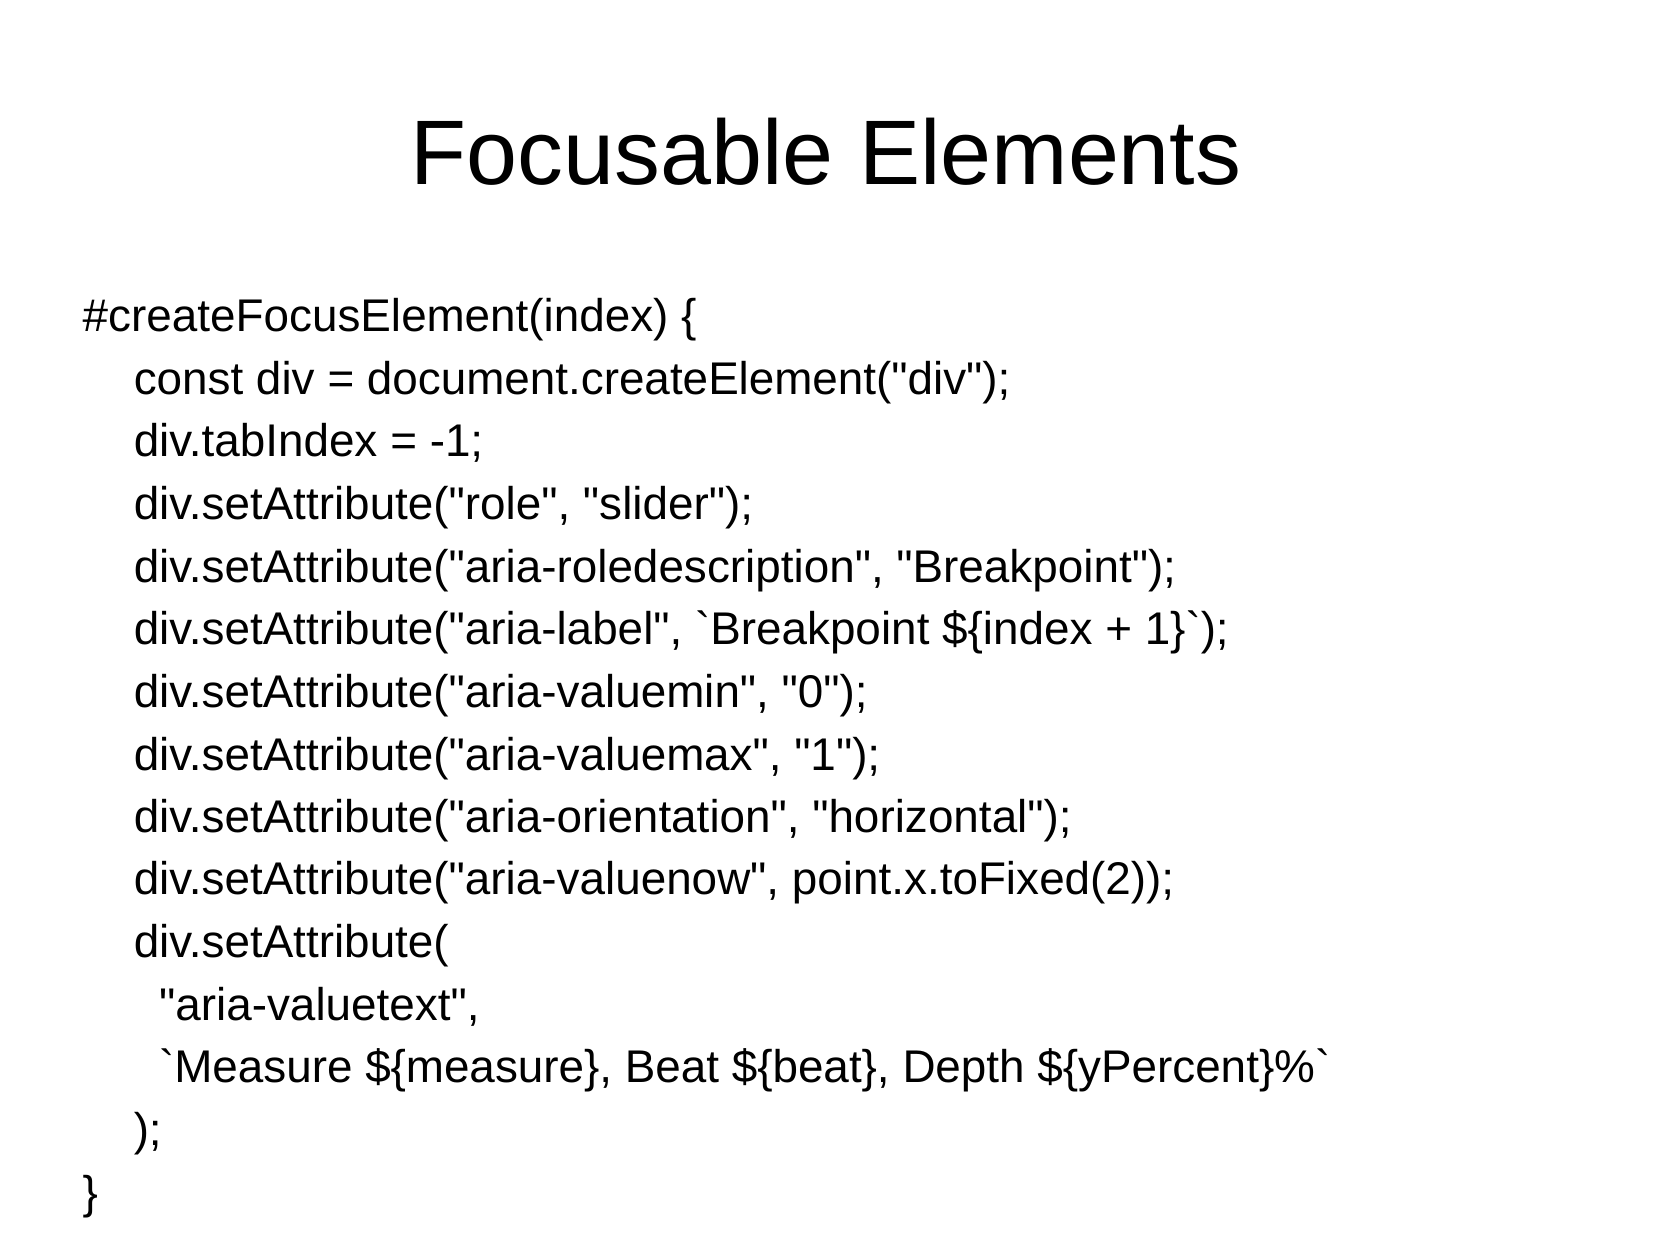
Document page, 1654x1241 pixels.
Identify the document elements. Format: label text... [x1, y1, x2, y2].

title Focusable Elements [82, 49, 1571, 257]
list #createFocusElement(index) { const div = document.createElement("div"); div.tabIndex = -1; div.setAttribute("role", "slider"); div.setAttribute("aria-roledescription", "Breakpoint"); div.setAttribute("aria-label", `Breakpoint ${index + 1}`); div.setAttribute("aria-valuemin", "0"); div.setAttribute("aria-valuemax", "1"); div.setAttribute("aria-orientation", "horizontal"); div.setAttribute("aria-valuenow", point.x.toFixed(2)); div.setAttribute( "aria-valuetext", `Measure ${measure}, Beat ${beat}, Depth ${yPercent}%` ); } [82, 290, 1571, 1218]
